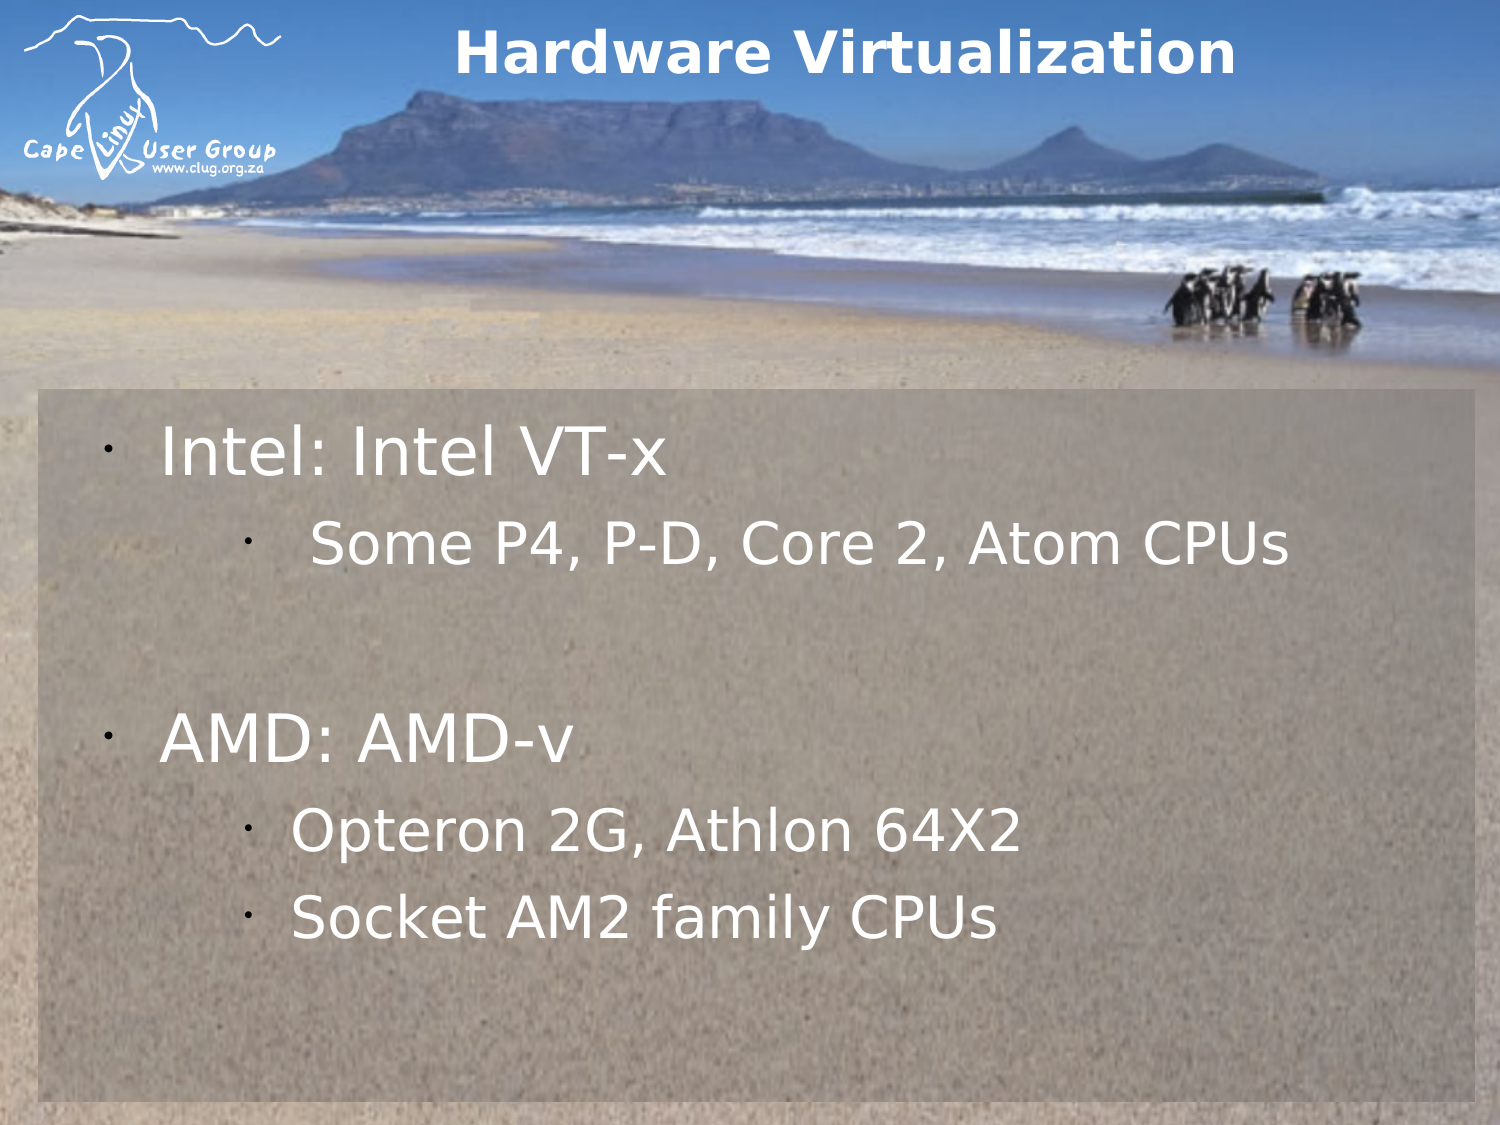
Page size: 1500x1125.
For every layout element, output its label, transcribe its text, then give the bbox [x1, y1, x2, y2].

picture [0, 0, 1500, 1125]
title Hardware Virtualization [453, 15, 1500, 88]
list Intel: Intel VT-x Some P4, P-D, Core 2, Atom CPUs AMD: AMD-v Opteron 2G, Athlon 64X2 Socket AM2 family CPUs [47, 408, 1392, 1029]
